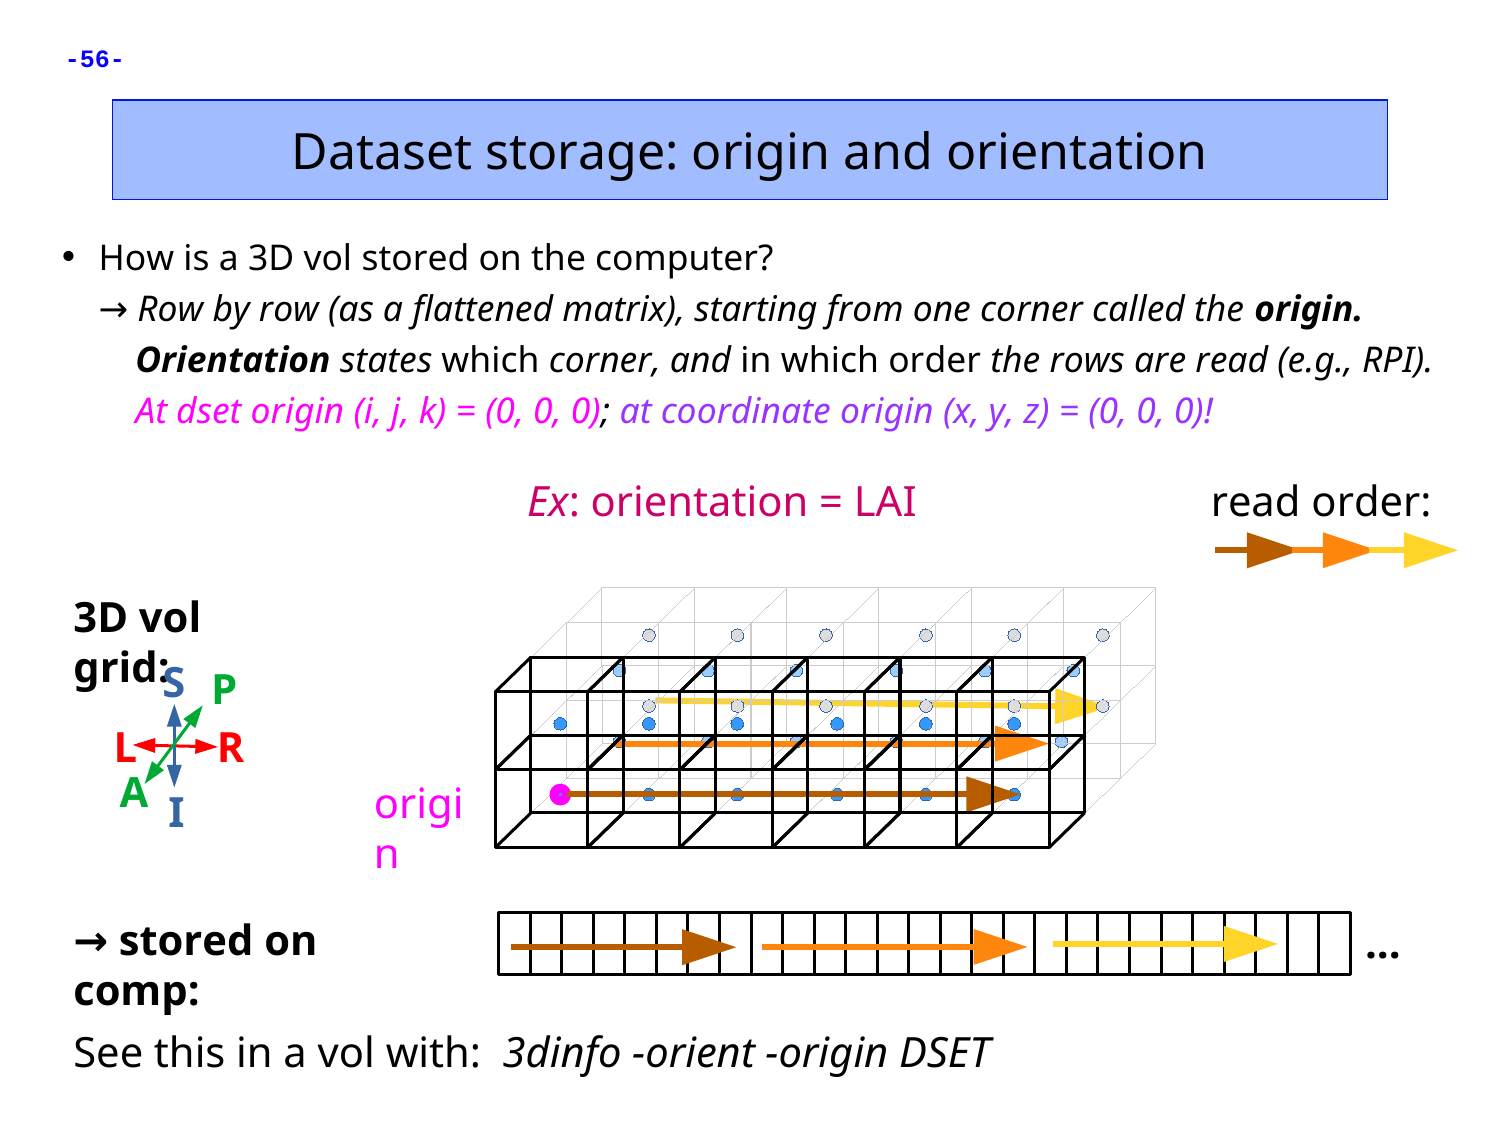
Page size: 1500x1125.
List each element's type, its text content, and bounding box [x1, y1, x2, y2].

text_box [1009, 795, 1021, 801]
text_box [553, 717, 567, 731]
text_box Ex: orientation = LAI [512, 466, 1026, 542]
text_box R [202, 713, 254, 779]
text_box Dataset storage: origin and orientation [112, 99, 1388, 200]
text_box [642, 628, 656, 642]
text_box [1096, 628, 1110, 642]
text_box [642, 717, 656, 731]
text_box [1010, 788, 1021, 794]
text_box [919, 717, 933, 731]
text_box [979, 666, 991, 677]
text_box [890, 666, 898, 677]
text_box [830, 717, 844, 731]
text_box S [147, 648, 203, 714]
text_box [553, 788, 567, 801]
text_box [819, 701, 833, 713]
text_box ... [1350, 909, 1456, 975]
text_box [731, 628, 744, 642]
text_box [792, 666, 803, 677]
text_box I [153, 778, 209, 844]
text_box [613, 666, 622, 677]
text_box [731, 701, 744, 713]
text_box L [98, 713, 151, 779]
text_box [819, 628, 833, 642]
text_box [1055, 744, 1068, 748]
text_box [790, 737, 802, 741]
text_box How is a 3D vol stored on the computer? → Row by row (as a flattened matrix), starting from one corner called the origin. Orientation states which corner, and in which order the rows are read (e.g., RPI). At dset origin (i, j, k) = (0, 0, 0); at coordinate origin (x, y, z) = (0, 0, 0)! [46, 226, 1489, 376]
text_box [1007, 717, 1021, 731]
text_box [919, 628, 933, 642]
text_box read order: [1196, 466, 1458, 539]
text_box → stored on comp: [58, 906, 470, 981]
text_box [831, 797, 843, 801]
text_box origin [359, 769, 494, 835]
text_box A [104, 758, 157, 824]
text_box See this in a vol with: 3dinfo -orient -origin DSET [58, 1018, 1432, 1084]
text_box [1007, 628, 1021, 642]
text_box [643, 797, 655, 801]
text_box [1069, 666, 1080, 677]
text_box [1055, 737, 1063, 743]
text_box [1008, 701, 1021, 713]
text_box P [198, 655, 248, 721]
text_box [642, 701, 656, 713]
text_box [919, 701, 933, 713]
text_box [920, 797, 932, 801]
text_box 3D vol grid: [58, 583, 320, 649]
text_box [1096, 701, 1110, 713]
text_box [731, 797, 744, 801]
text_box [702, 666, 714, 677]
text_box [730, 717, 744, 731]
